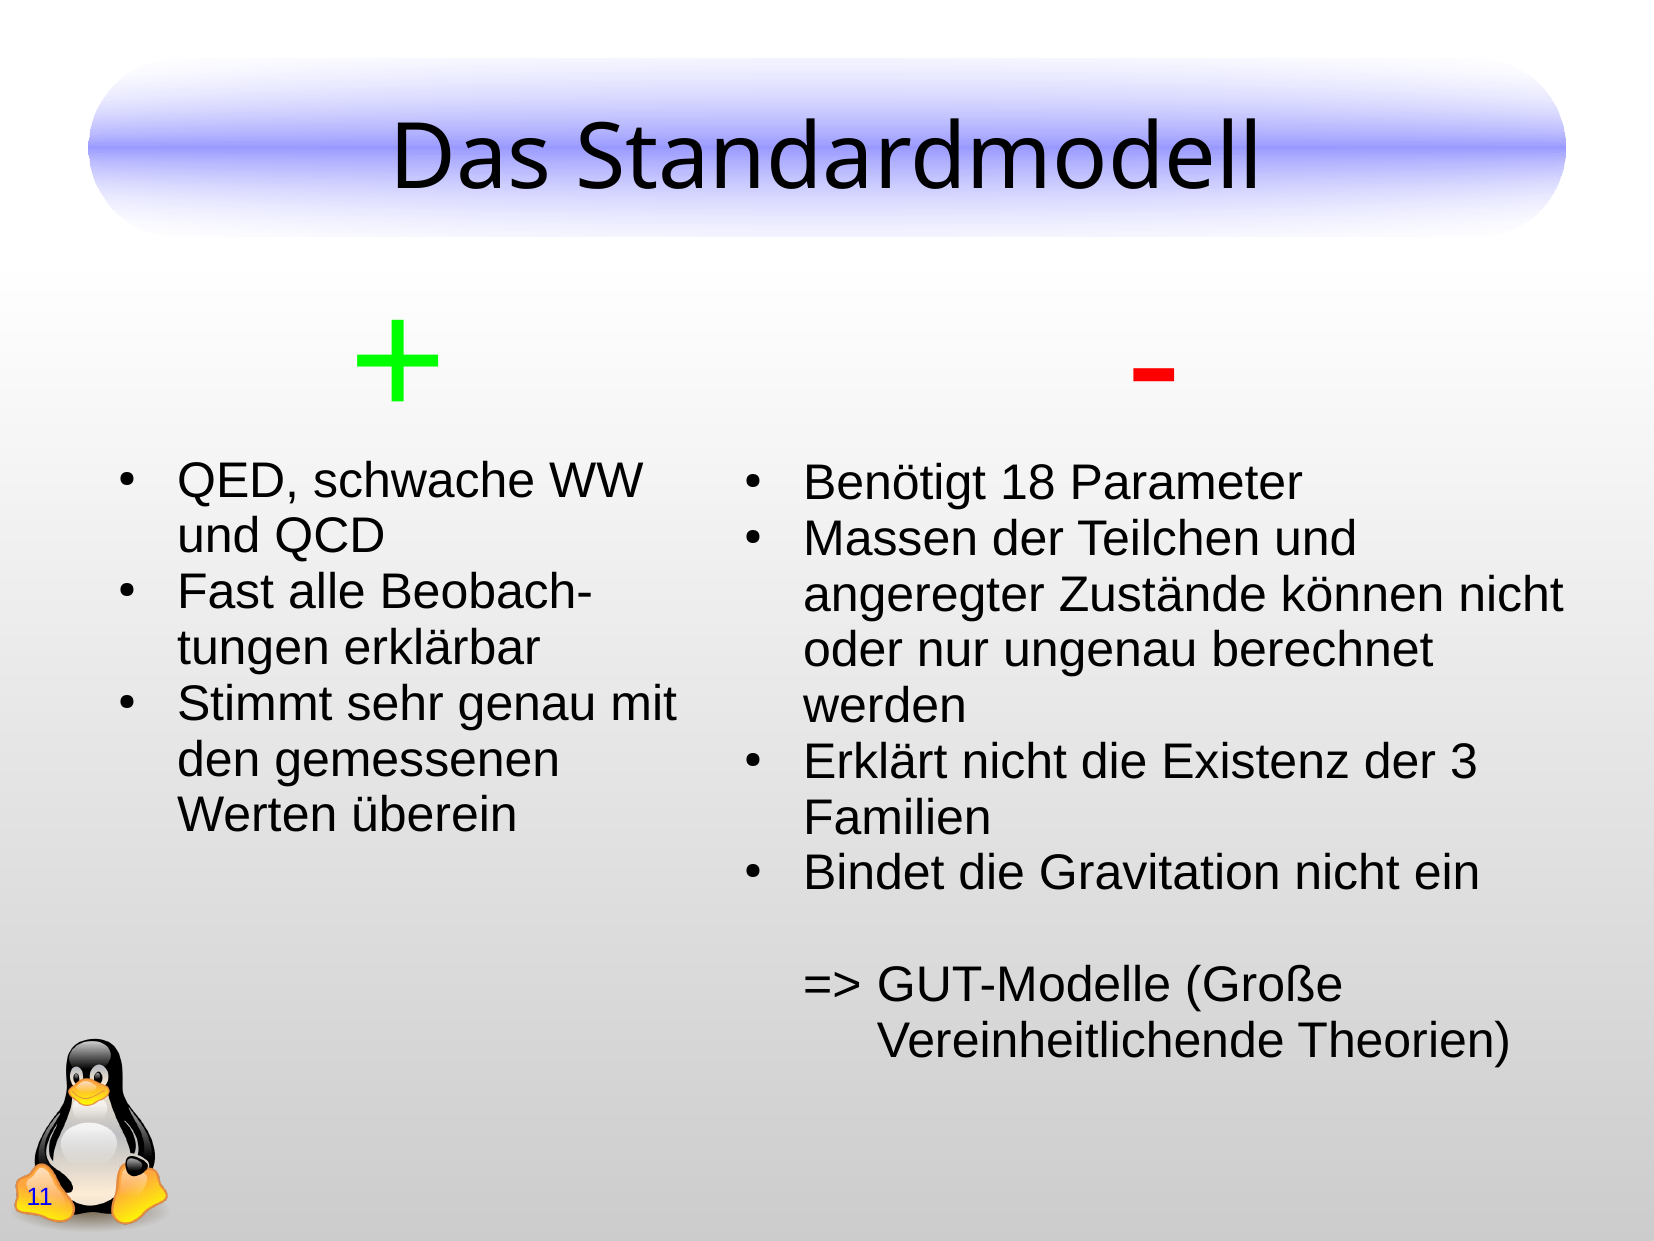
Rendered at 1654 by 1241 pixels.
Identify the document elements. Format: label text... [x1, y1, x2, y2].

text_box - Benötigt 18 Parameter Massen der Teilchen und angeregter Zustände können nicht oder nur ungenau berechnet werden Erklärt nicht die Existenz der 3 Familien Bindet die Gravitation nicht ein => GUT-Modelle (Große Vereinheitlichende Theorien) [744, 268, 1577, 1072]
picture [2, 1030, 178, 1241]
title Das Standardmodell [82, 56, 1571, 250]
text_box + QED, schwache WW und QCD Fast alle Beobach-tungen erklärbar Stimmt sehr genau mit den gemessenen Werten überein [118, 265, 686, 1070]
